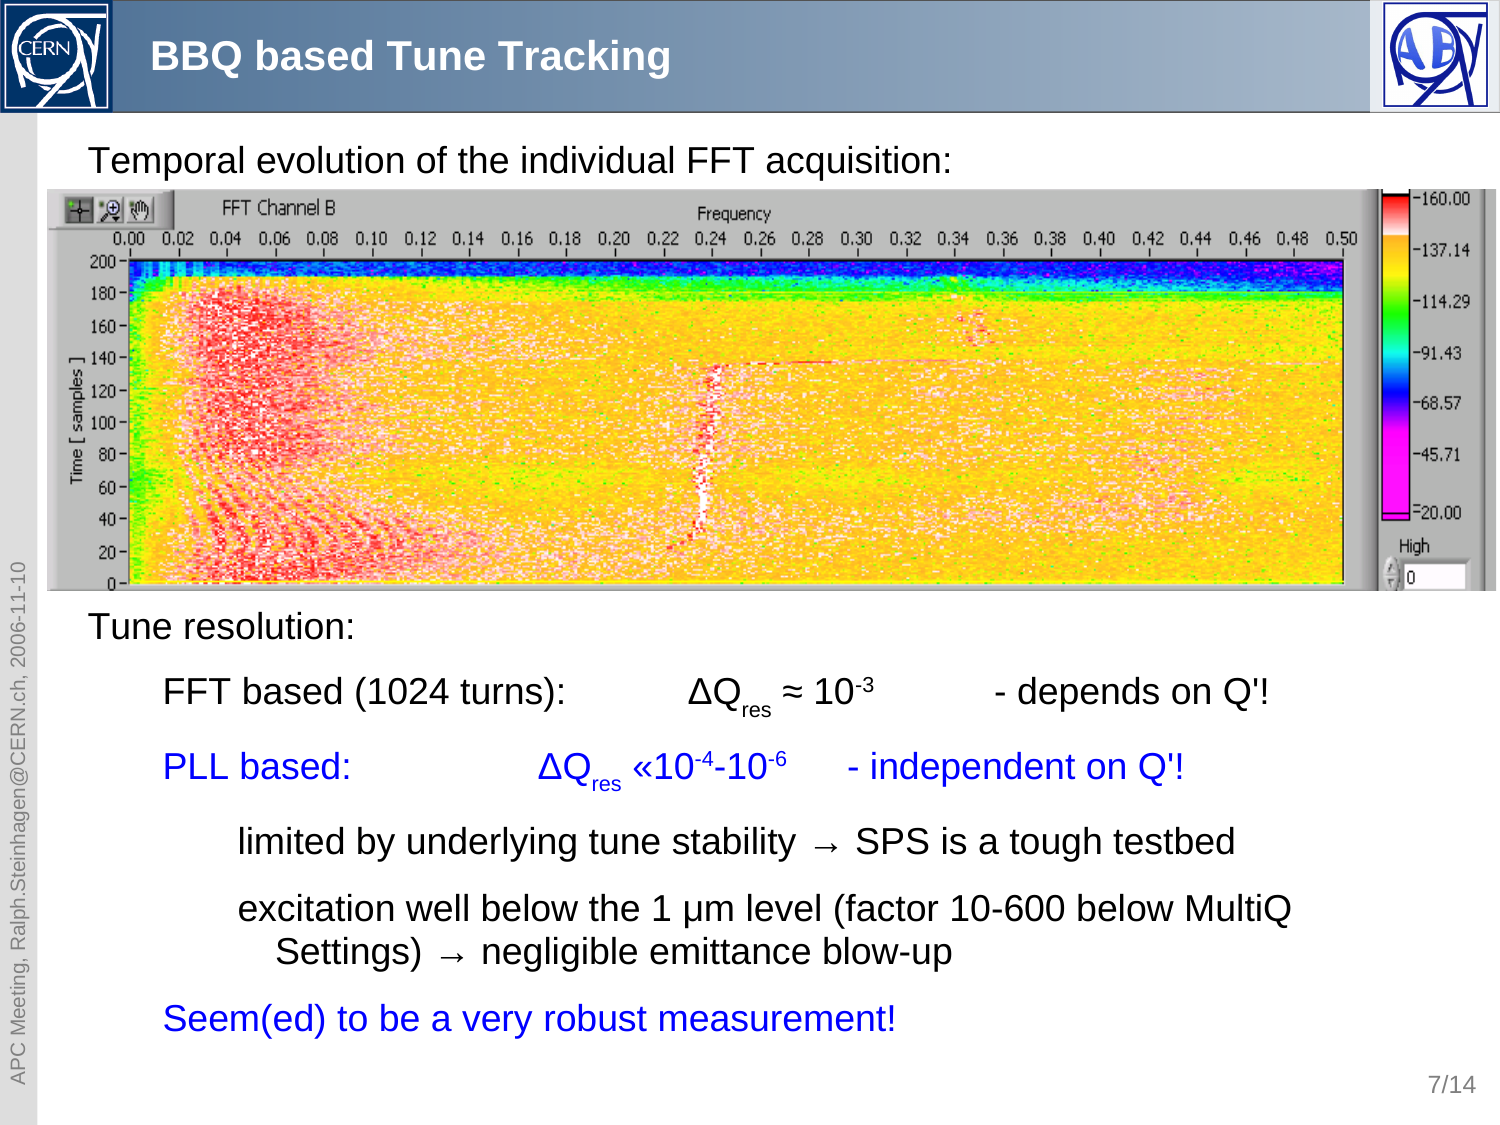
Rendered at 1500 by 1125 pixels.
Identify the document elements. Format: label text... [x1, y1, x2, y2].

list Temporal evolution of the individual FFT acquisition: Tune resolution: FFT based (1024 turns): ΔQres ≈ 10-3 - depends on Q'! PLL based: ΔQres «10-4-10-6 - independent on Q'! limited by underlying tune stability → SPS is a tough testbed excitation well below the 1 μm level (factor 10-600 below MultiQ Settings) → negligible emittance blow-up Seem(ed) to be a very robust measurement! [87, 591, 1438, 1040]
picture [1382, 1, 1489, 108]
picture [0, 0, 113, 113]
list Temporal evolution of the individual FFT acquisition: Tune resolution: FFT based (1024 turns): ΔQres ≈ 10-3 - depends on Q'! PLL based: ΔQres «10-4-10-6 - independent on Q'! limited by underlying tune stability → SPS is a tough testbed excitation well below the 1 μm level (factor 10-600 below MultiQ Settings) → negligible emittance blow-up Seem(ed) to be a very robust measurement! [87, 137, 1438, 189]
picture [47, 189, 1497, 591]
title BBQ based Tune Tracking [150, 0, 1201, 113]
